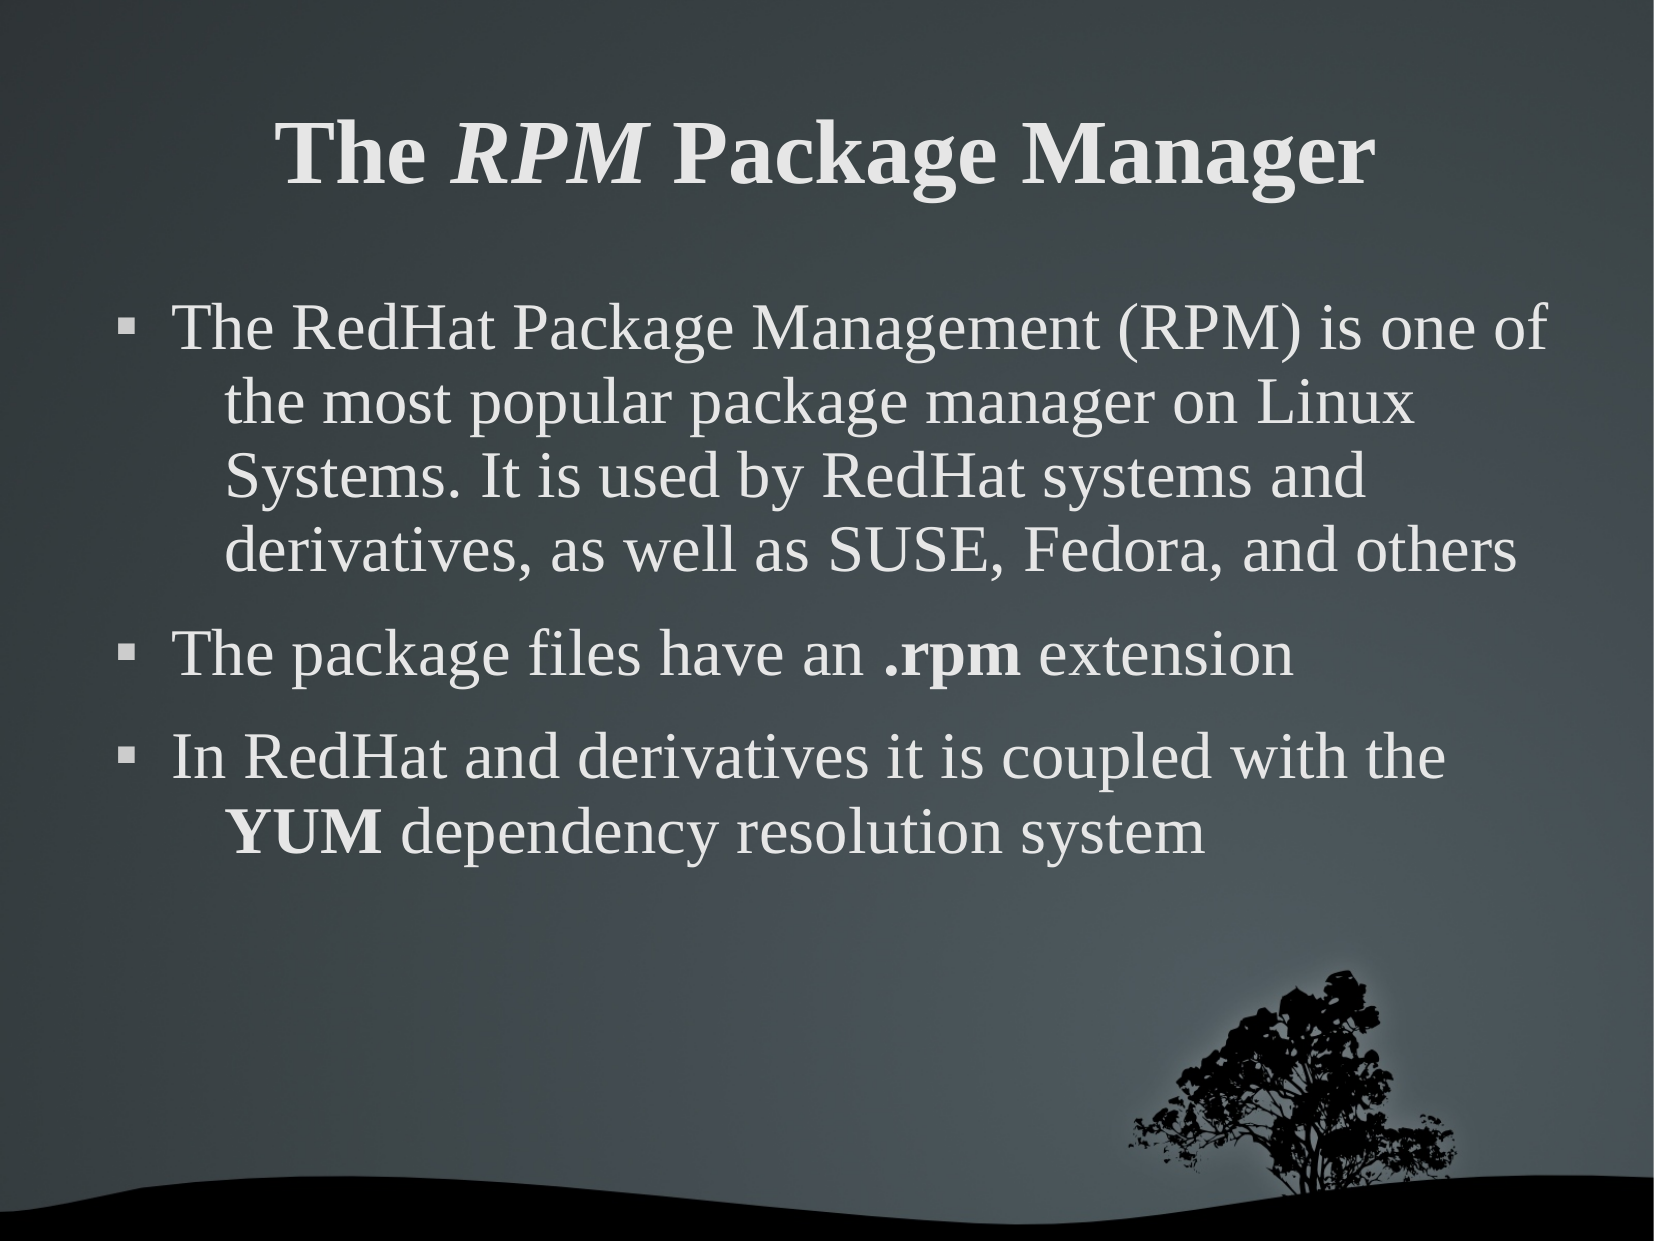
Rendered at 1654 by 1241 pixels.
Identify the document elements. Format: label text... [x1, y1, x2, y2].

title The RPM Package Manager [82, 49, 1571, 257]
list The RedHat Package Management (RPM) is one of the most popular package manager on Linux Systems. It is used by RedHat systems and derivatives, as well as SUSE, Fedora, and others The package files have an .rpm extension In RedHat and derivatives it is coupled with the YUM dependency resolution system [82, 290, 1571, 1119]
picture [0, 0, 1654, 1241]
